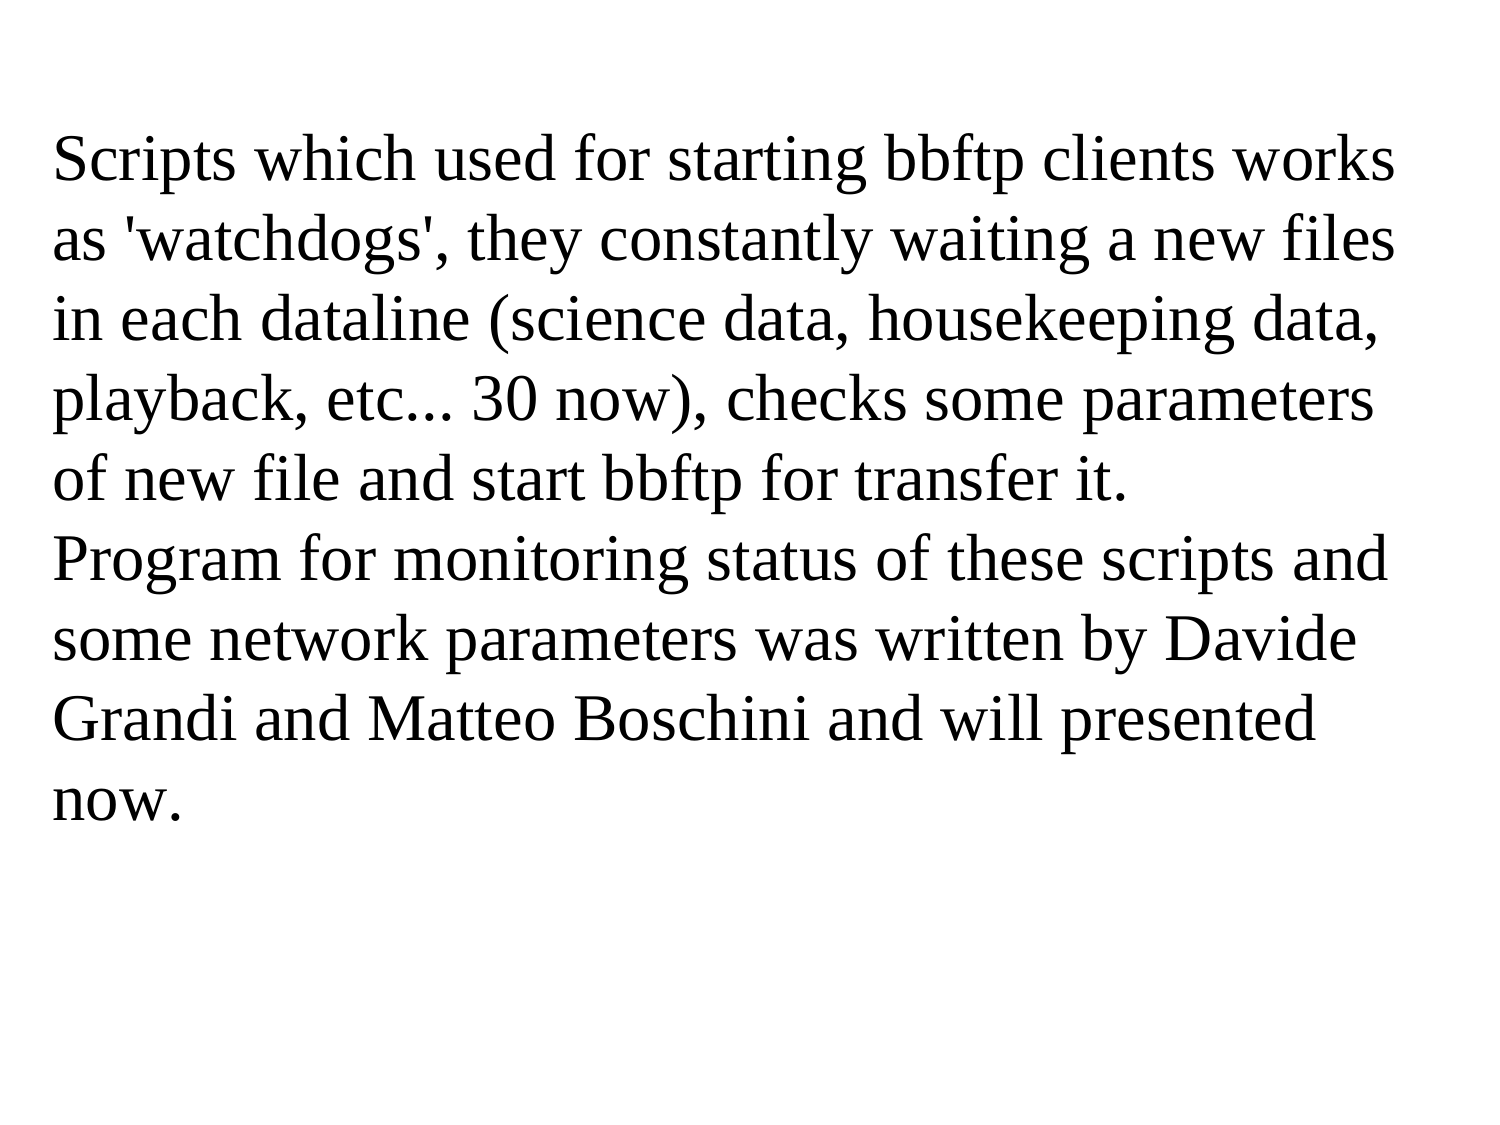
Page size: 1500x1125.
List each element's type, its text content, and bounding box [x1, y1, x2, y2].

text_box Scripts which used for starting bbftp clients works as 'watchdogs', they constantly waiting a new files in each dataline (science data, housekeeping data, playback, etc... 30 now), checks some parameters of new file and start bbftp for transfer it. Program for monitoring status of these scripts and some network parameters was written by Davide Grandi and Matteo Boschini and will presented now. [37, 106, 1426, 1067]
